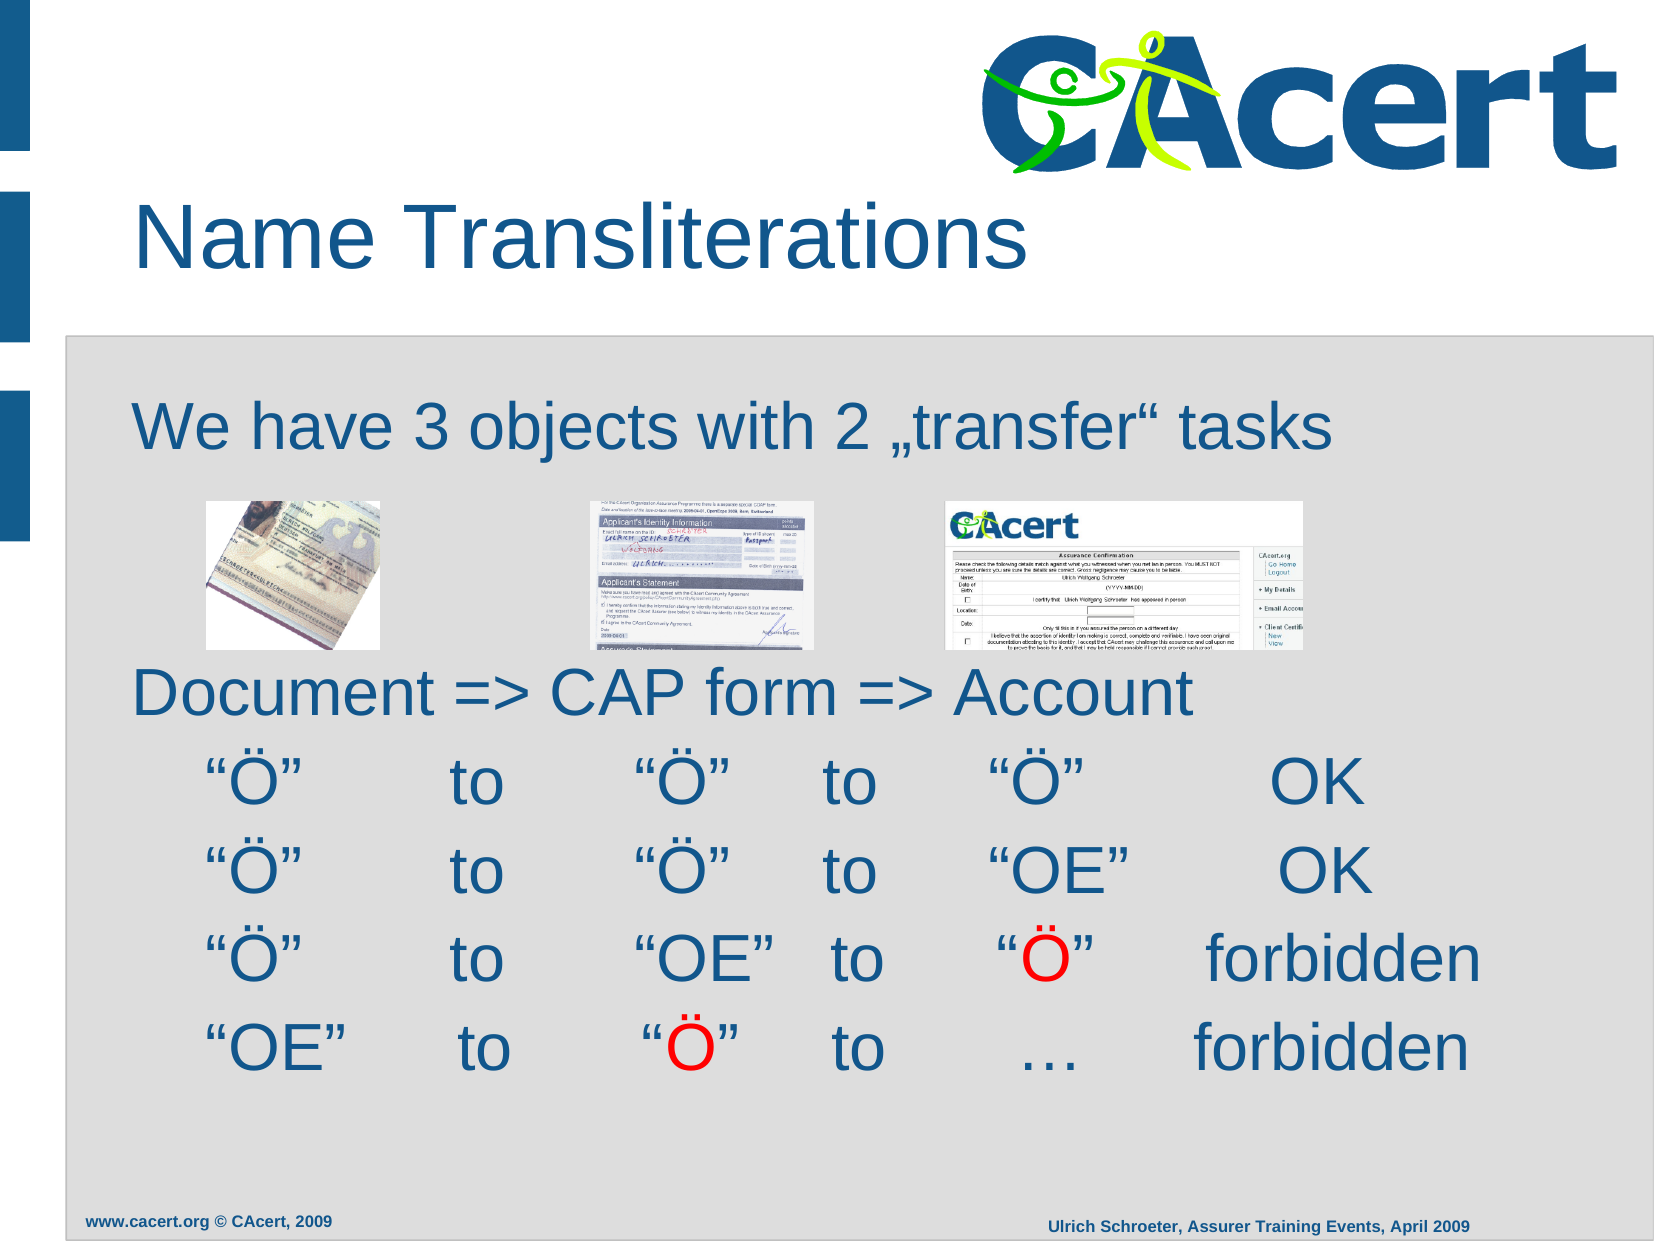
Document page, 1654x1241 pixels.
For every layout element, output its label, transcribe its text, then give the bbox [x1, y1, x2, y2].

text_box We have 3 objects with 2 „transfer“ tasks Document => CAP form => Account “Ö” to “Ö” to “Ö” OK “Ö” to “Ö” to “OE” OK “Ö” to “OE” to “Ö” forbidden “OE” to “Ö” to … forbidden [117, 367, 1499, 1093]
picture [206, 501, 380, 650]
text_box Name Transliterations [118, 177, 1046, 296]
picture [590, 501, 814, 650]
picture [944, 501, 1303, 650]
